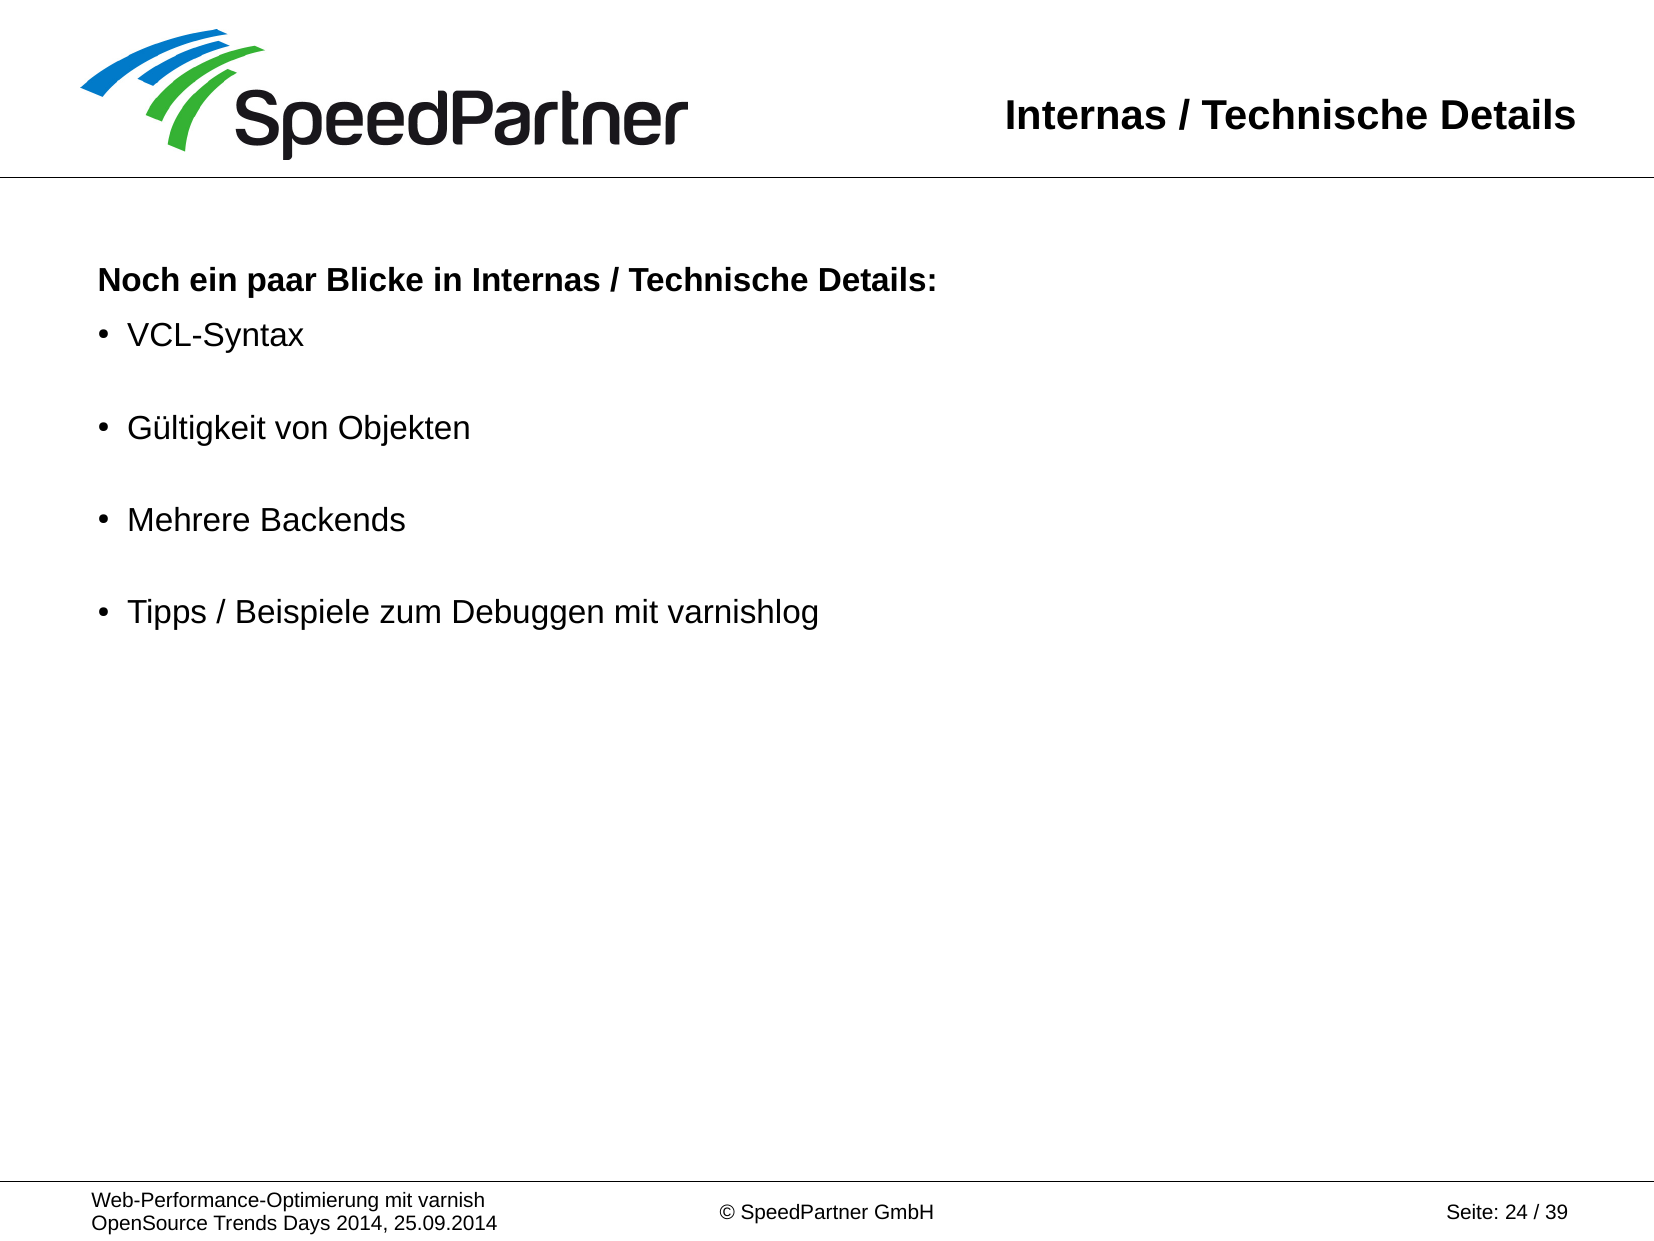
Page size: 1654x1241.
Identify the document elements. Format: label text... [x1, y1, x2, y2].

picture [80, 29, 688, 160]
text_box Noch ein paar Blicke in Internas / Technische Details: VCL-Syntax Gültigkeit von Objekten Mehrere Backends Tipps / Beispiele zum Debuggen mit varnishlog [82, 254, 1565, 1177]
title Internas / Technische Details [590, 70, 1577, 160]
